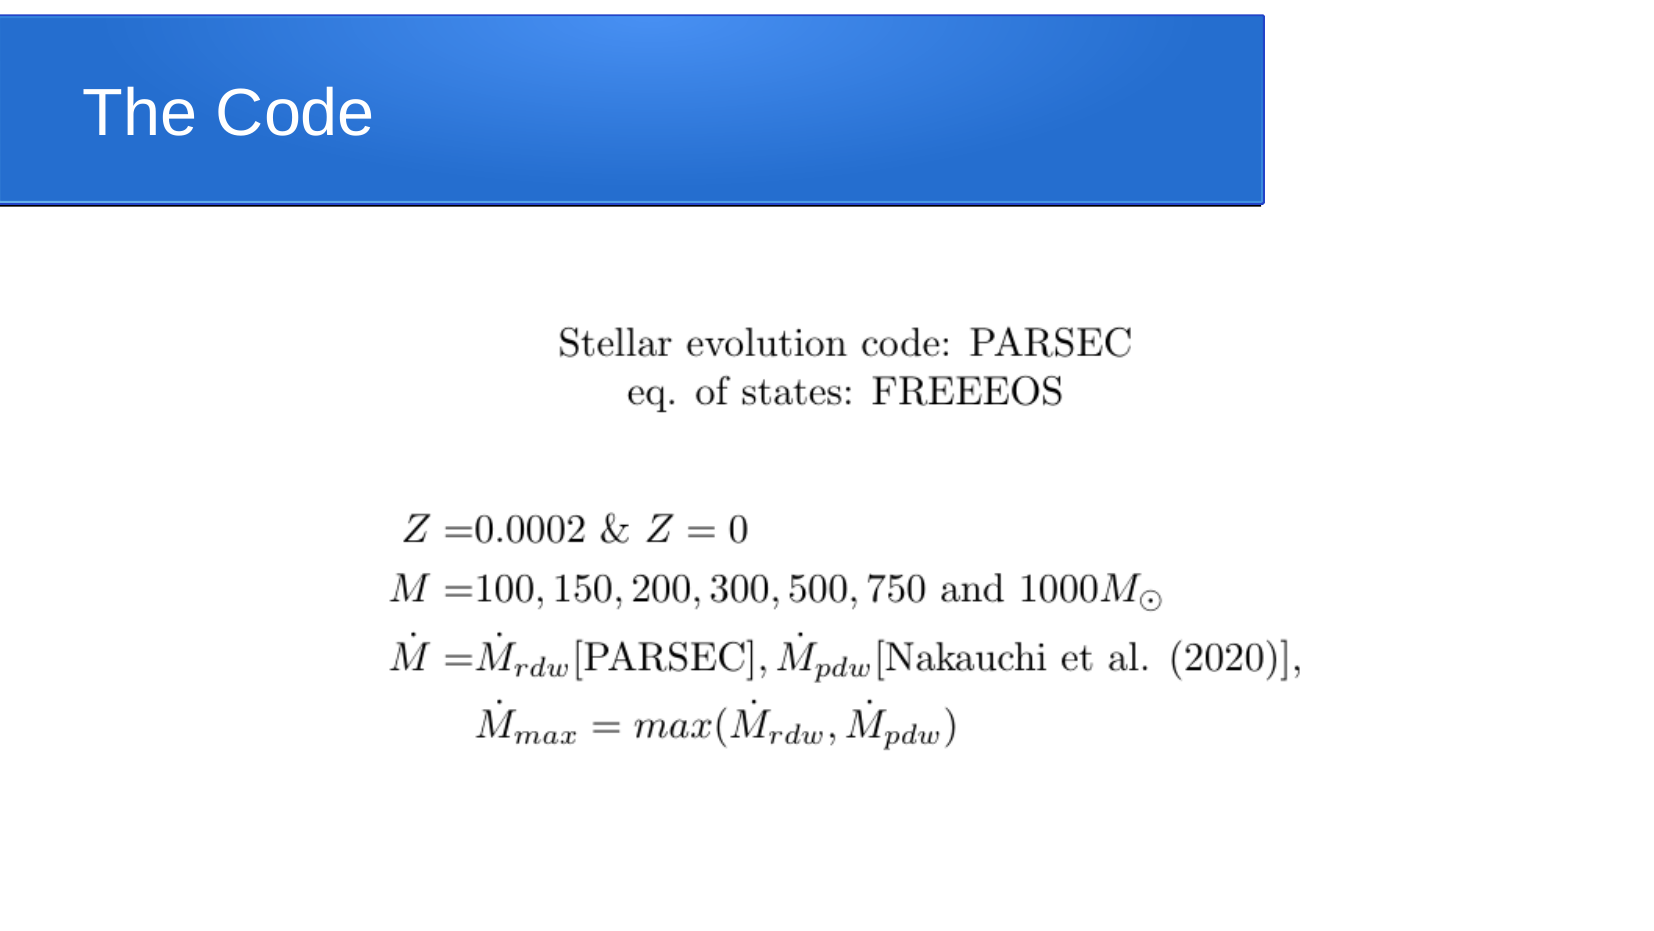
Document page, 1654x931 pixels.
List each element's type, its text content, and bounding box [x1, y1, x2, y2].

title The Code [82, 35, 1235, 189]
picture [360, 306, 1328, 781]
